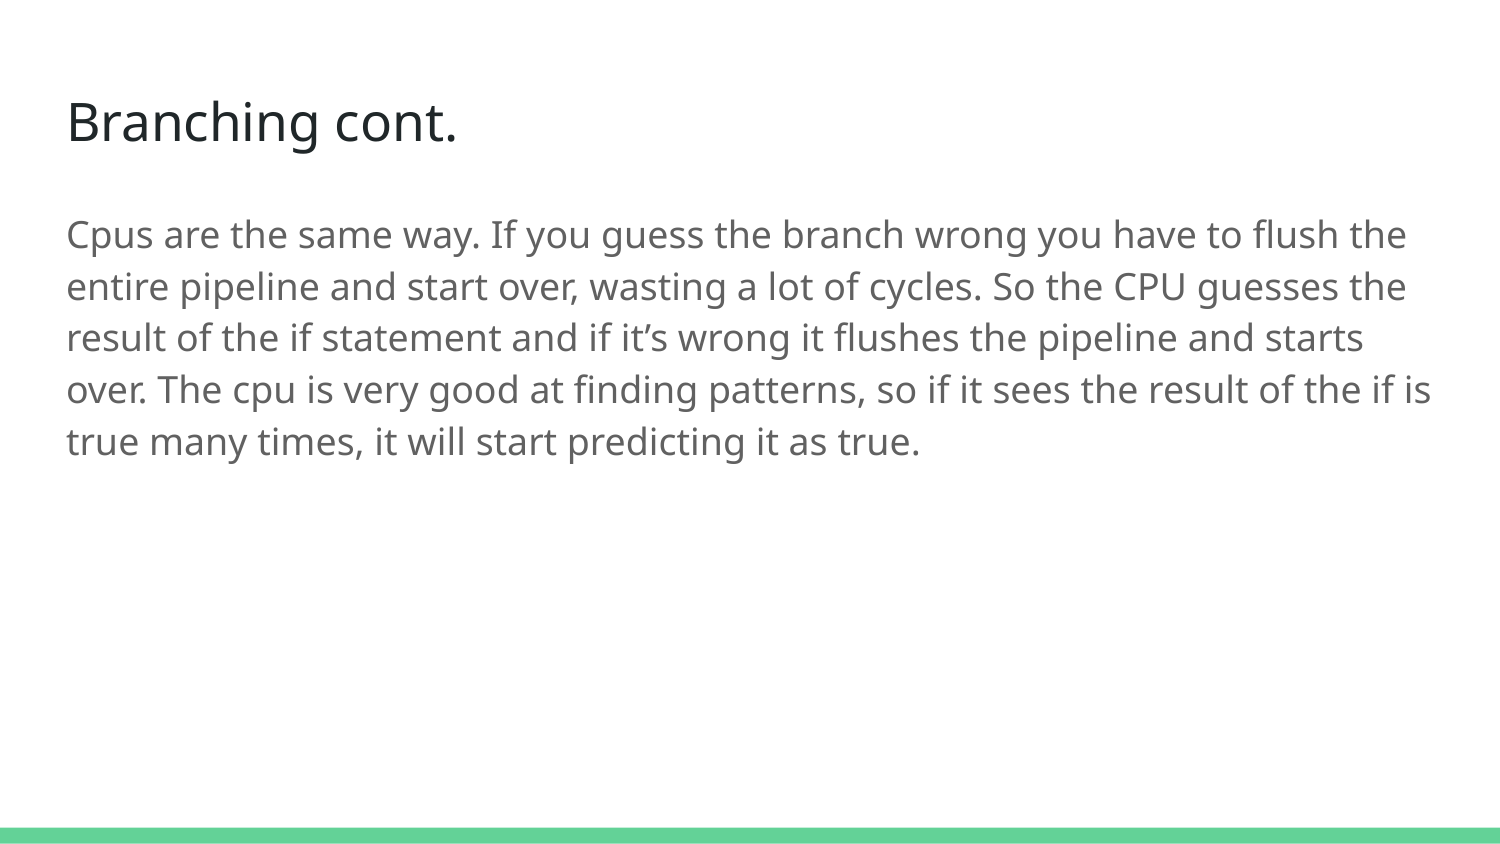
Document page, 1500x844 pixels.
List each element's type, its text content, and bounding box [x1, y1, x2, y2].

list Cpus are the same way. If you guess the branch wrong you have to flush the entire pipeline and start over, wasting a lot of cycles. So the CPU guesses the result of the if statement and if it’s wrong it flushes the pipeline and starts over. The cpu is very good at finding patterns, so if it sees the result of the if is true many times, it will start predicting it as true. [51, 189, 1449, 750]
title Branching cont. [51, 72, 1449, 167]
